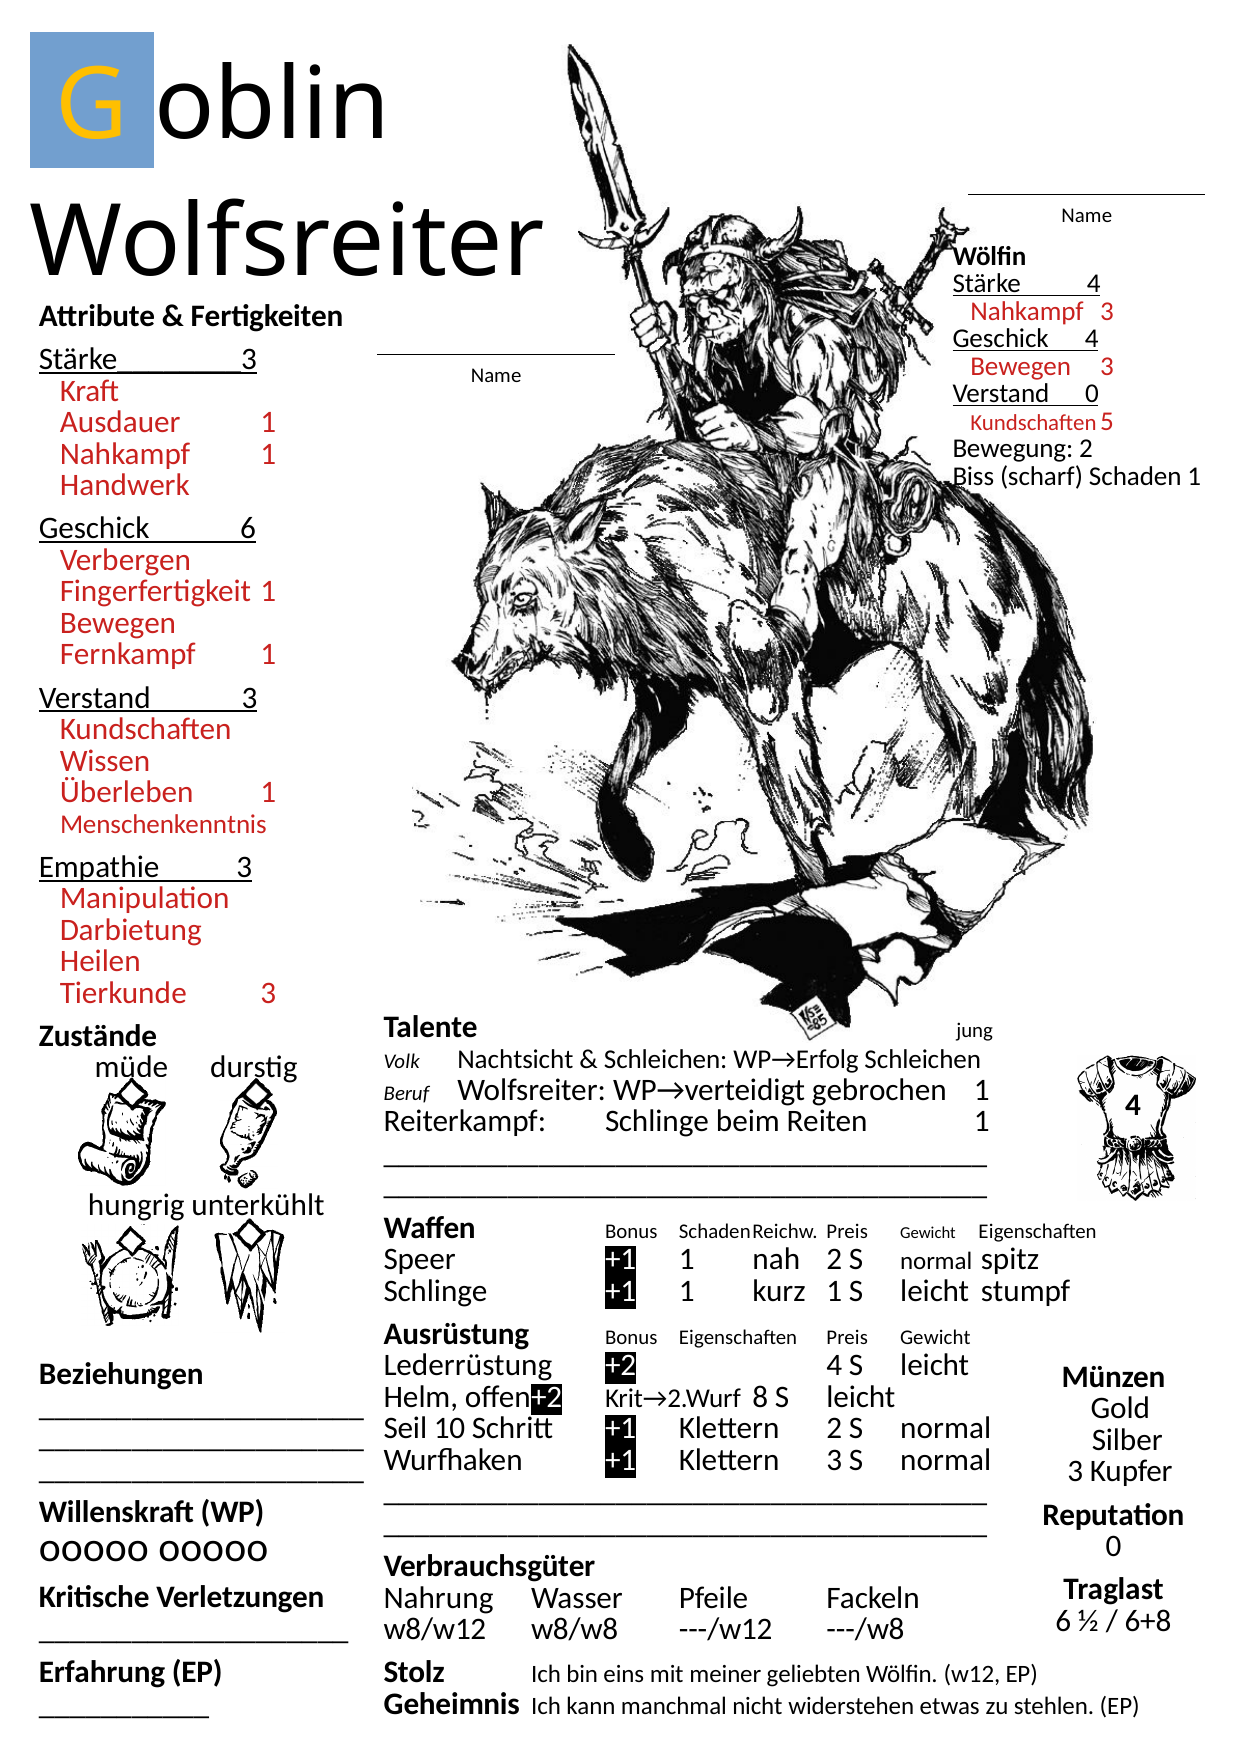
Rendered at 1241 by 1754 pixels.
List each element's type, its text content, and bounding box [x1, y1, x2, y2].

picture [77, 1077, 166, 1186]
picture [1077, 1131, 1196, 1201]
text_box Wölfin Stärke 4 Nahkampf 3 Geschick 4 Bewegen 3 Verstand 0 Kundschaften 5 Bewegung: 2 Biss (scharf) Schaden 1 [937, 237, 1218, 540]
picture [81, 1224, 179, 1326]
text_box Attribute & Fertigkeiten Stärke________3 Kraft Ausdauer 1 Nahkampf 1 Handwerk Geschick 6 Verbergen Fingerfertigkeit 1 Bewegen Fernkampf 1 Verstand 3 Kundschaften Wissen Überleben 1 Menschenkenntnis Empathie 3 Manipulation Darbietung Heilen Tierkunde 3 Zustände müde durstig hungrig unterkühlt Beziehungen _____________________ _____________________ _____________________ Willenskraft (WP) ooooo ooooo Kritische Verletzungen ____________________ Erfahrung (EP) ___________ [24, 295, 381, 1721]
picture [219, 1078, 278, 1189]
text_box Münzen Gold Silber 3 Kupfer Reputation 0 Traglast 6 ½ / 6+8 [1025, 1356, 1202, 1645]
text_box Name [1046, 199, 1127, 236]
picture [412, 36, 1097, 1006]
picture [213, 1218, 285, 1333]
text_box G oblin Wolfsreiter [14, 24, 625, 274]
text_box Name [456, 358, 537, 395]
picture [1077, 1055, 1196, 1084]
text_box 4 [1030, 1084, 1236, 1131]
text_box Talente jung Volk Nachtsicht & Schleichen: WP→Erfolg Schleichen Beruf Wolfsreiter: WP→verteidigt gebrochen 1 Reiterkampf: Schlinge beim Reiten 1 _______________________________________ _______________________________________ Waffen Bonus Schaden Reichw. Preis Gewicht Eigenschaften Speer +1 1 nah 2 S normal spitz Schlinge +1 1 kurz 1 S leicht stumpf Ausrüstung Bonus Eigenschaften Preis Gewicht Lederrüstung +2 4 S leicht Helm, offen +2 Krit→2.Wurf 8 S leicht Seil 10 Schritt +1 Klettern 2 S normal Wurfhaken +1 Klettern 3 S normal _______________________________________ _______________________________________ Verbrauchsgüter Nahrung Wasser Pfeile Fackeln w8/w12 w8/w8 ---/w12 ---/w8 Stolz Ich bin eins mit meiner geliebten Wölfin. (w12, EP) Geheimnis Ich kann manchmal nicht widerstehen etwas zu stehlen. (EP) [368, 1006, 1167, 1725]
